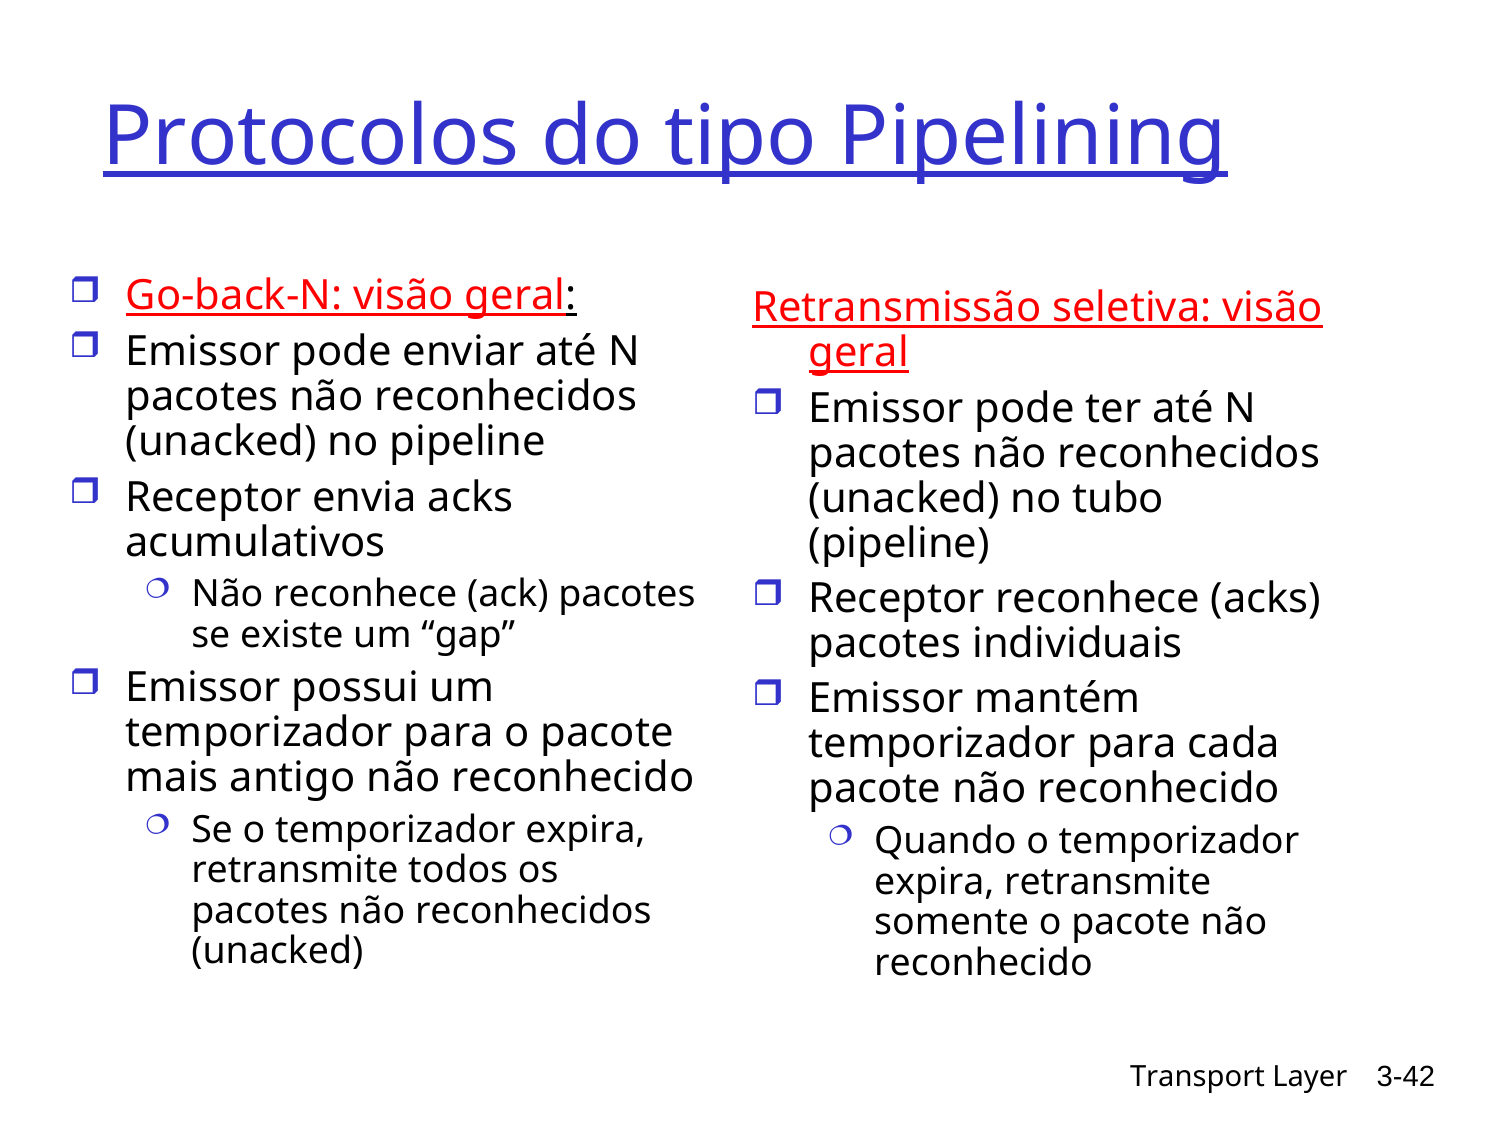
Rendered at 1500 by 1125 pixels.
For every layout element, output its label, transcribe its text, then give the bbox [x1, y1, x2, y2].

title Protocolos do tipo Pipelining [87, 37, 1363, 225]
text_box Transport Layer [887, 1050, 1339, 1125]
text_box 3-<número> [1339, 1050, 1451, 1125]
list Go-back-N: visão geral: Emissor pode enviar até N pacotes não reconhecidos (unacked) no pipeline Receptor envia acks acumulativos Não reconhece (ack) pacotes se existe um “gap” Emissor possui um temporizador para o pacote mais antigo não reconhecido Se o temporizador expira, retransmite todos os pacotes não reconhecidos (unacked) [54, 266, 713, 1026]
text_box Retransmissão seletiva: visão geral Emissor pode ter até N pacotes não reconhecidos (unacked) no tubo (pipeline) Receptor reconhece (acks) pacotes individuais Emissor mantém temporizador para cada pacote não reconhecido Quando o temporizador expira, retransmite somente o pacote não reconhecido [737, 278, 1363, 1025]
